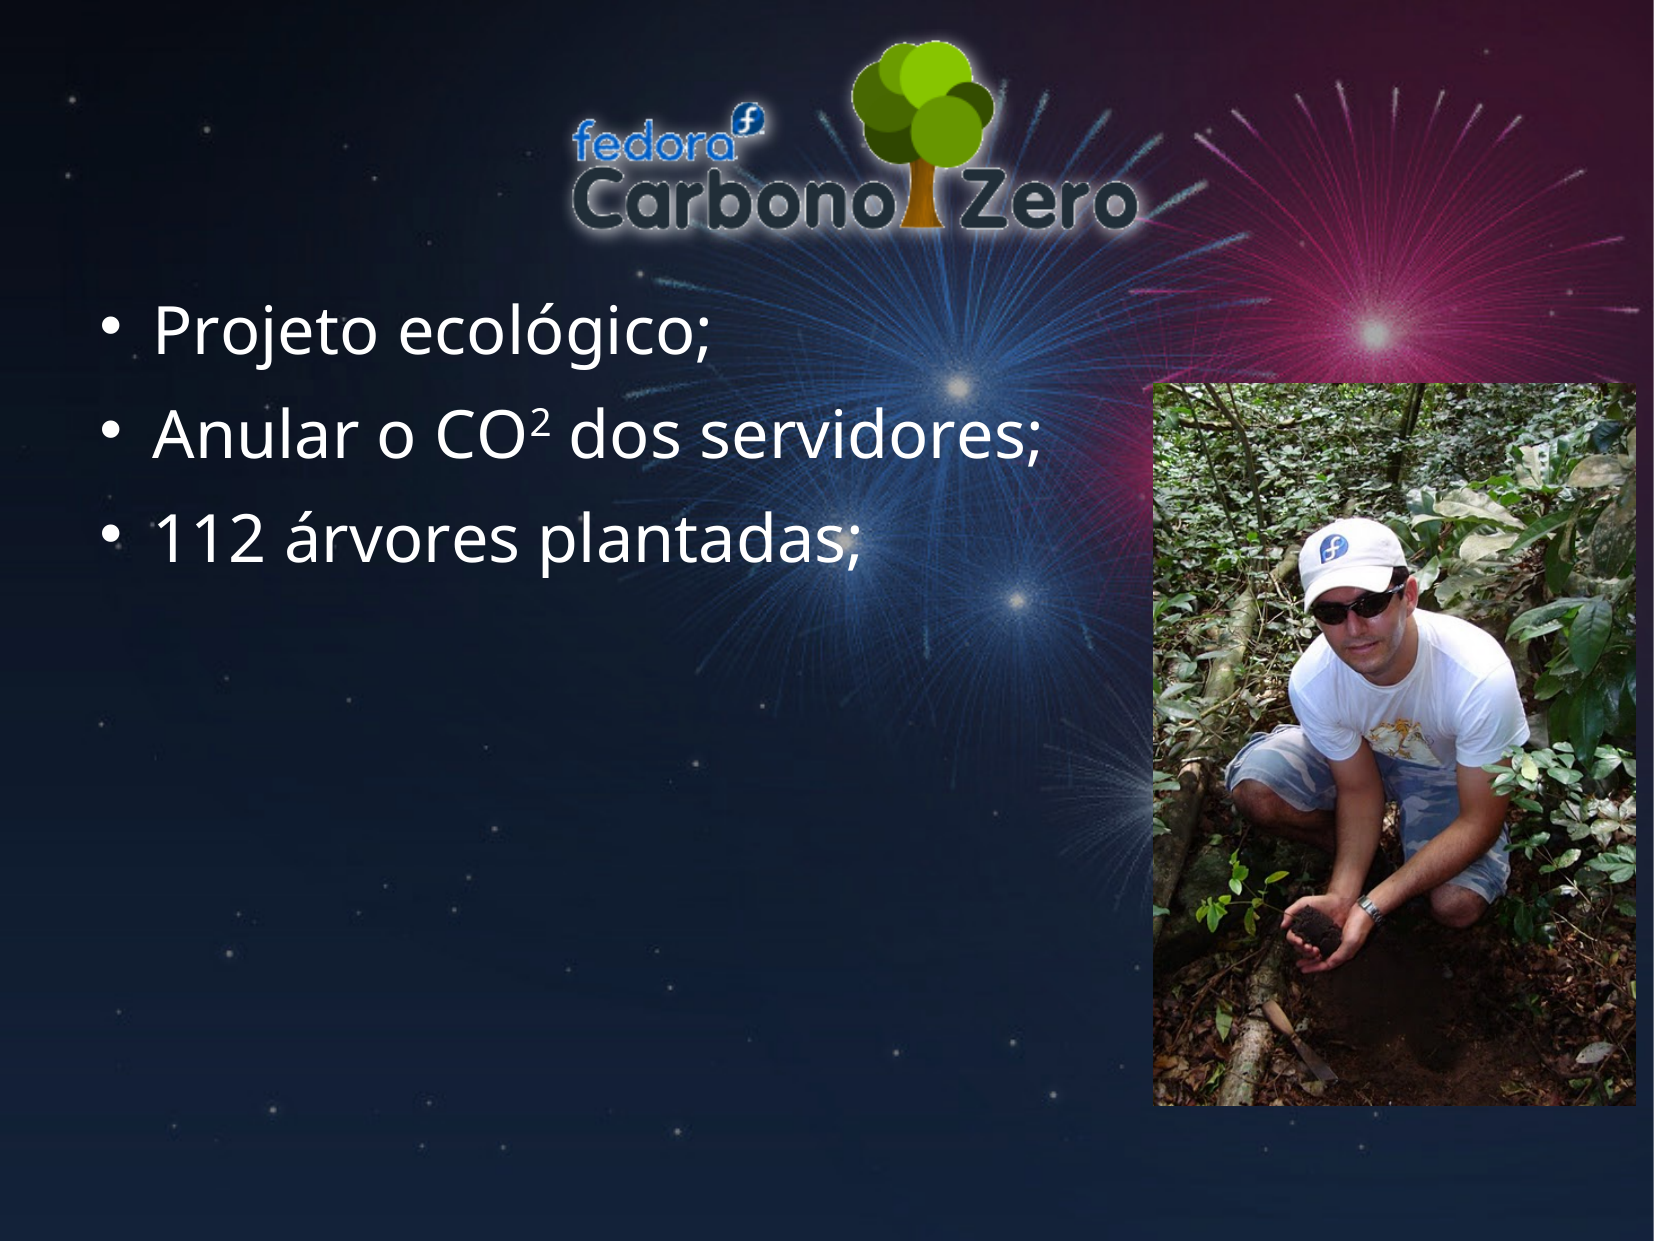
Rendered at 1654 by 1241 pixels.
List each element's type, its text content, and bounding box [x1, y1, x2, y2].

list Projeto ecológico; Anular o CO2 dos servidores; 112 árvores plantadas; [82, 290, 1570, 1014]
picture [0, 0, 1654, 1241]
